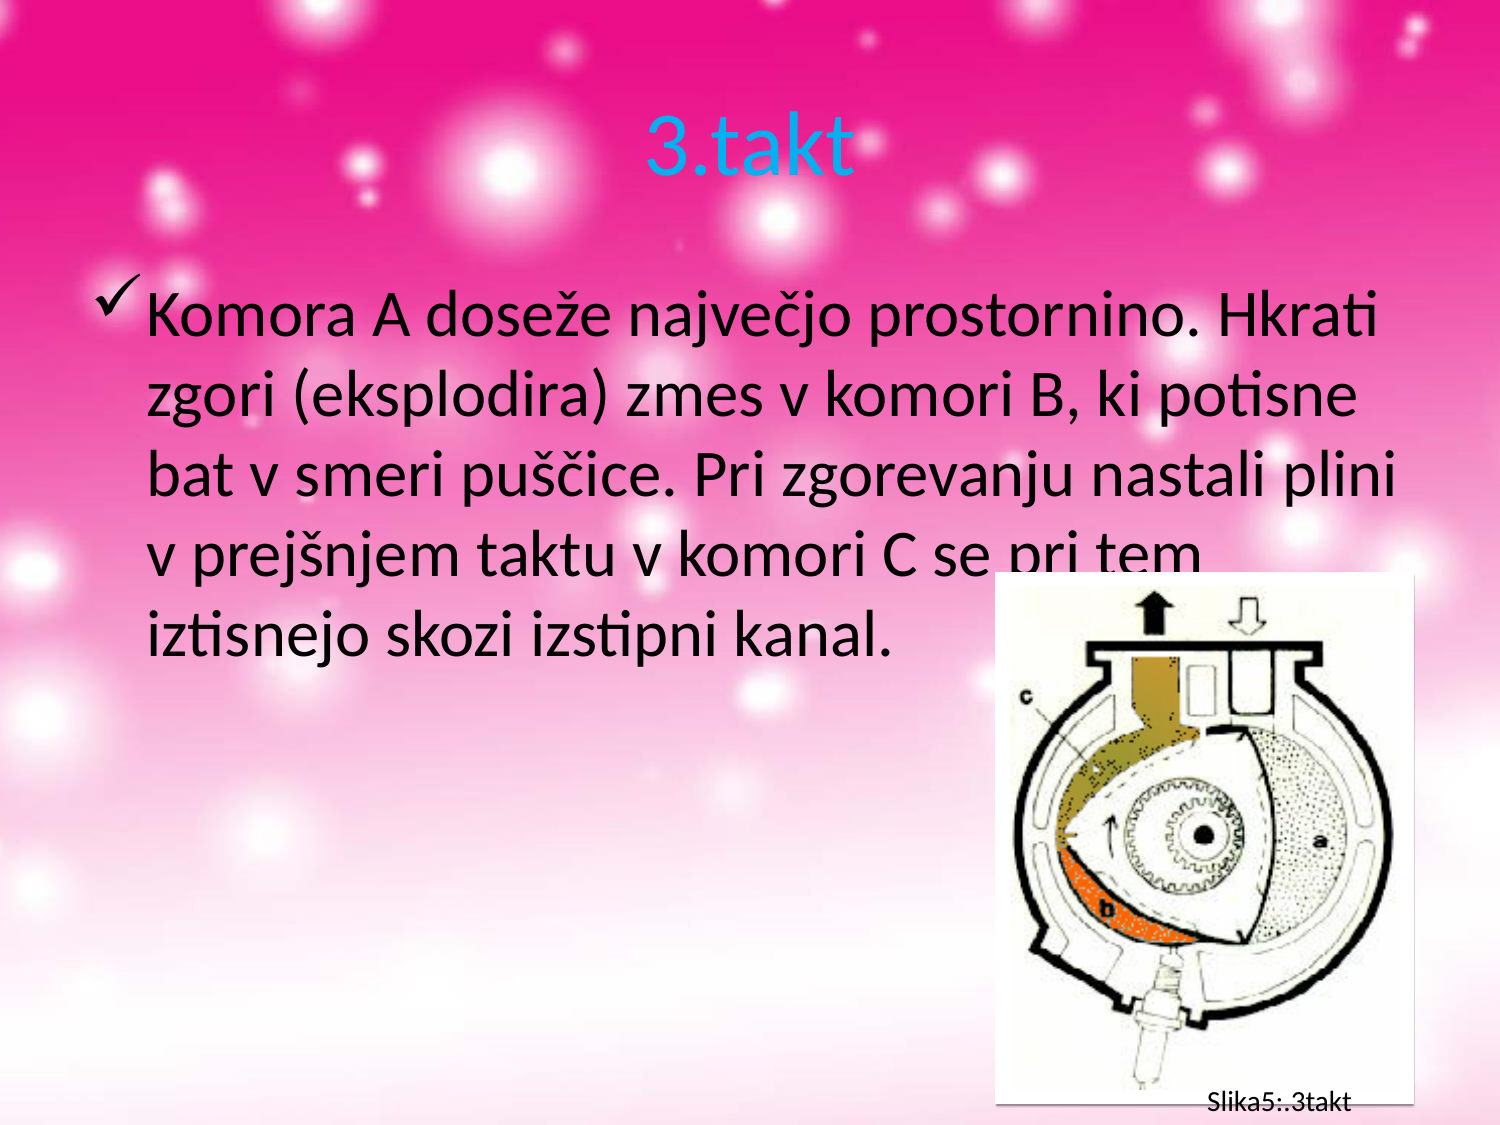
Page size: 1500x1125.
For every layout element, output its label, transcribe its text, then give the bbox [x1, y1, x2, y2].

title 3.takt [75, 45, 1425, 233]
text_box Slika5:.3takt [1192, 1074, 1368, 1125]
list Komora A doseže največjo prostornino. Hkrati zgori (eksplodira) zmes v komori B, ki potisne bat v smeri puščice. Pri zgorevanju nastali plini v prejšnjem taktu v komori C se pri tem iztisnejo skozi izstipni kanal. [75, 262, 1425, 1005]
picture [1009, 586, 1400, 1090]
picture [0, 0, 1500, 1125]
